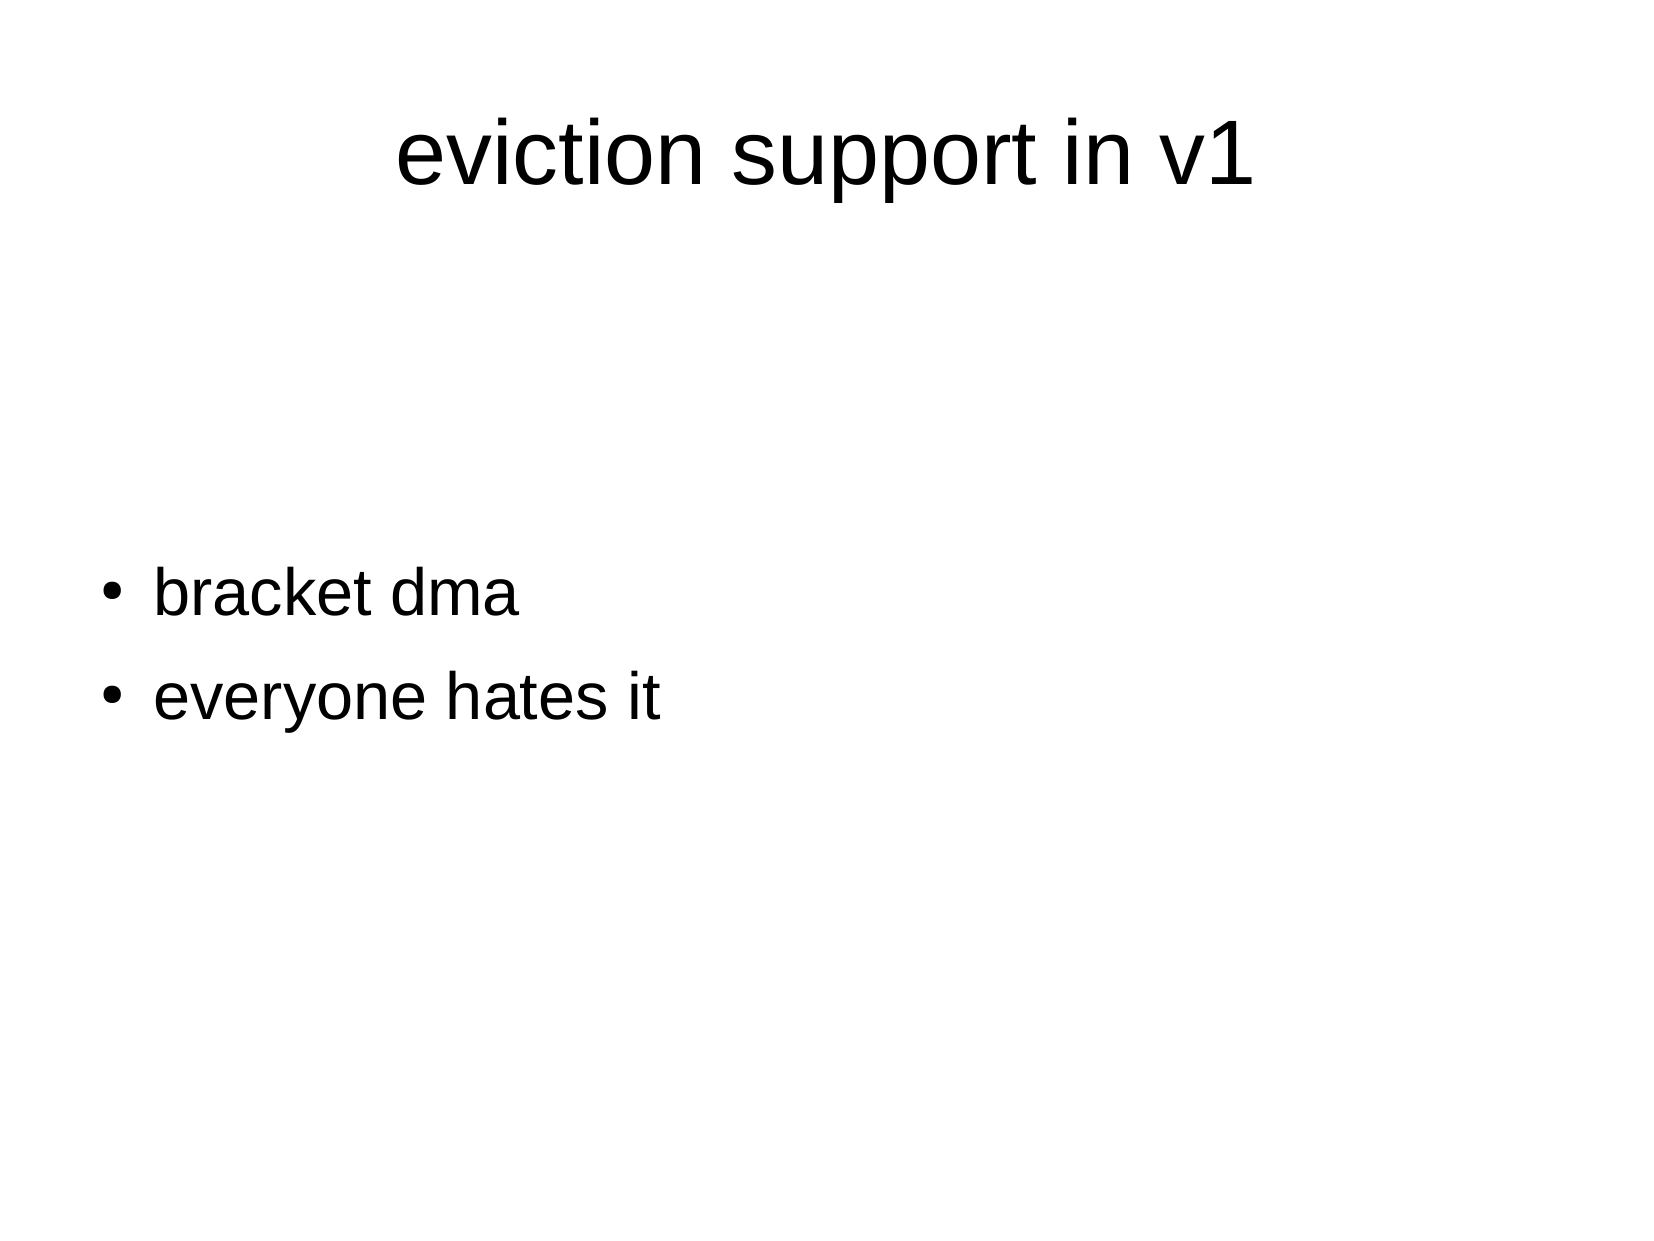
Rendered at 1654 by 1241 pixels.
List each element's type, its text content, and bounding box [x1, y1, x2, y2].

list bracket dma everyone hates it [82, 555, 1571, 1109]
title eviction support in v1 [82, 49, 1571, 257]
